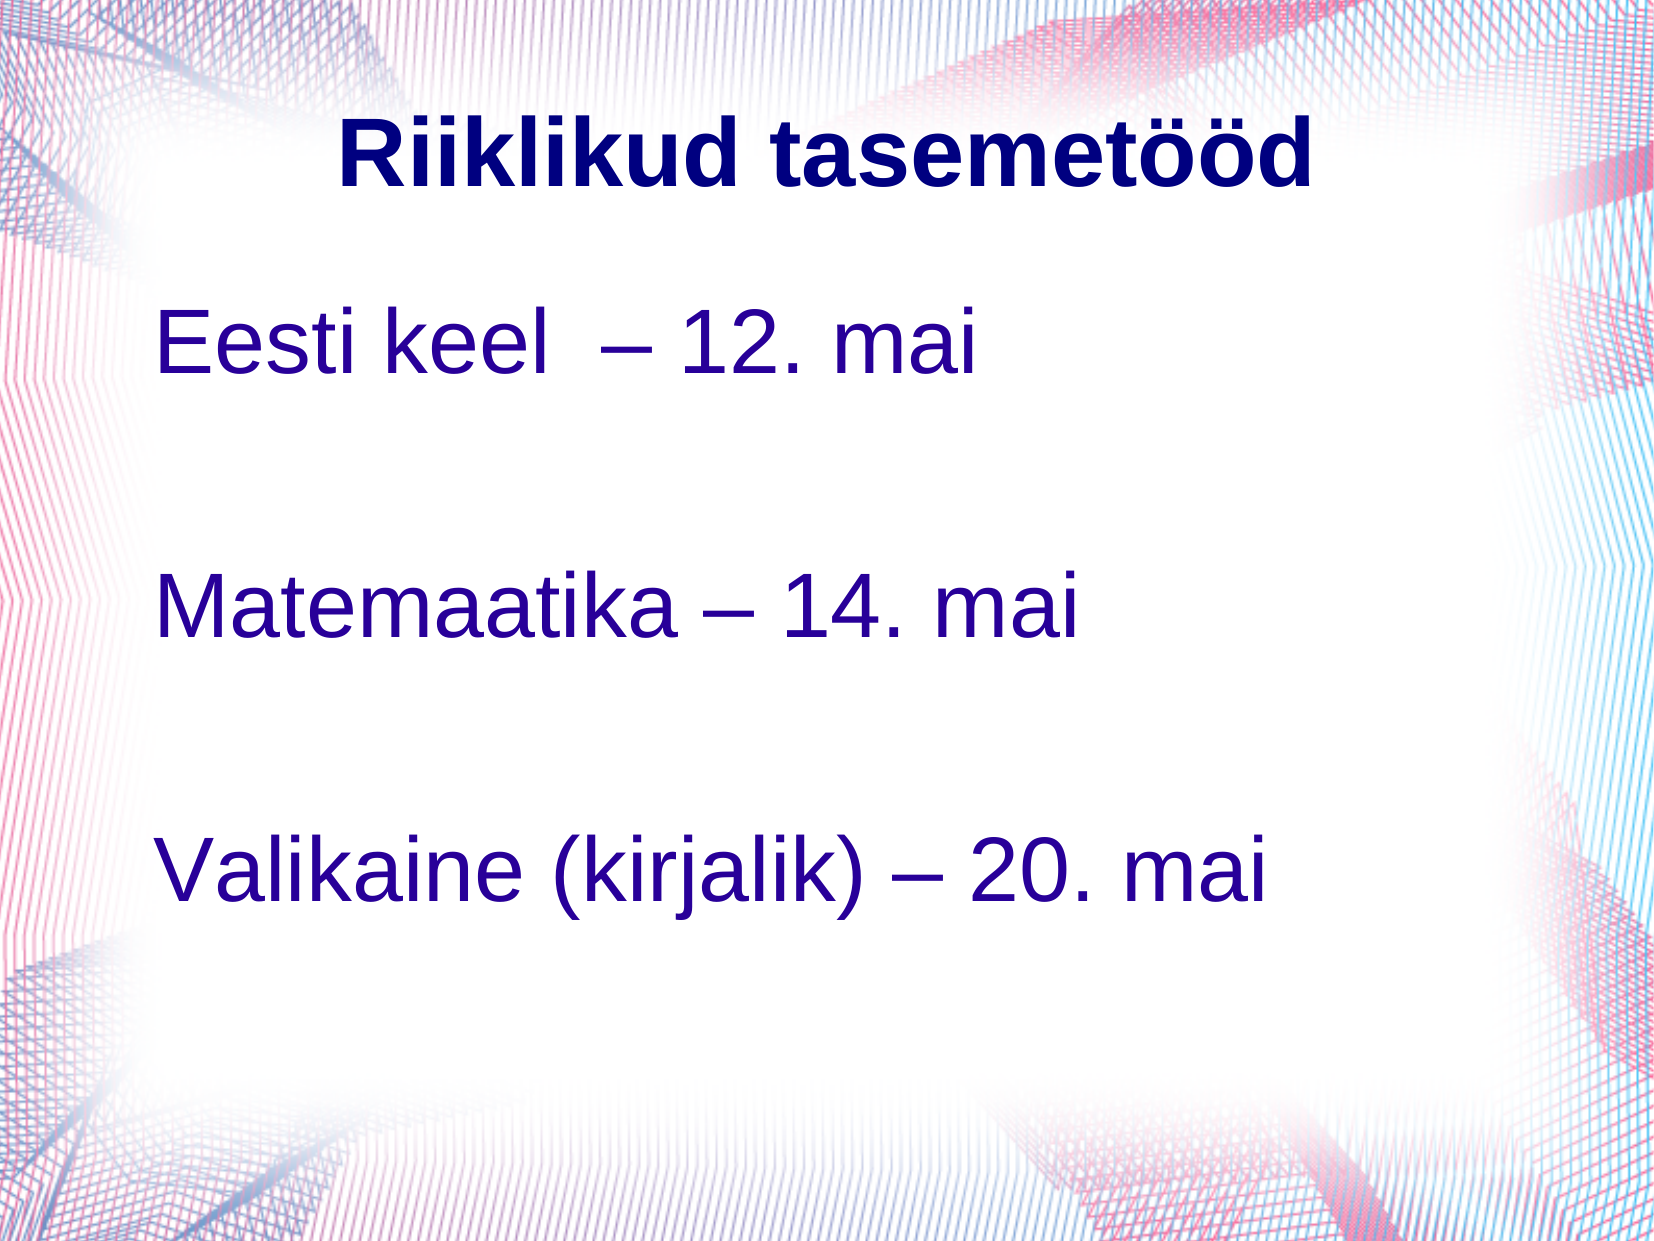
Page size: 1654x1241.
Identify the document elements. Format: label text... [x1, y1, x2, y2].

list Eesti keel – 12. mai Matemaatika – 14. mai Valikaine (kirjalik) – 20. mai [82, 290, 1571, 1109]
title Riiklikud tasemetööd [82, 49, 1571, 257]
picture [0, 0, 1654, 1241]
